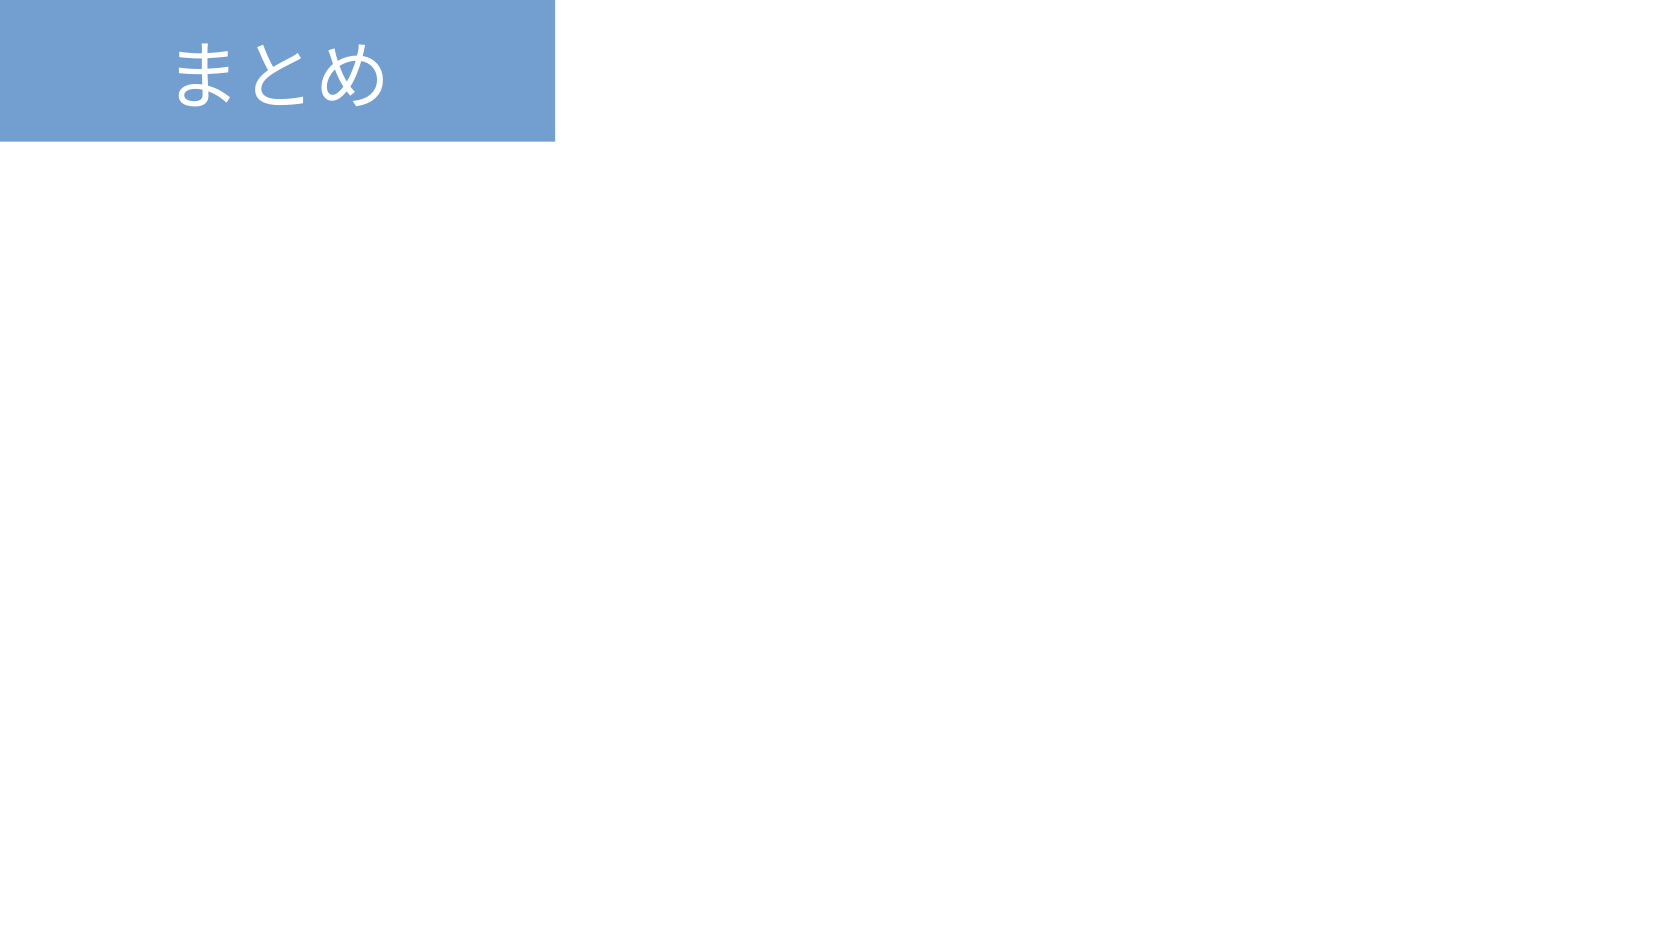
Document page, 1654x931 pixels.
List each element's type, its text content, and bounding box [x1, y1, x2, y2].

title まとめ [0, 0, 556, 142]
